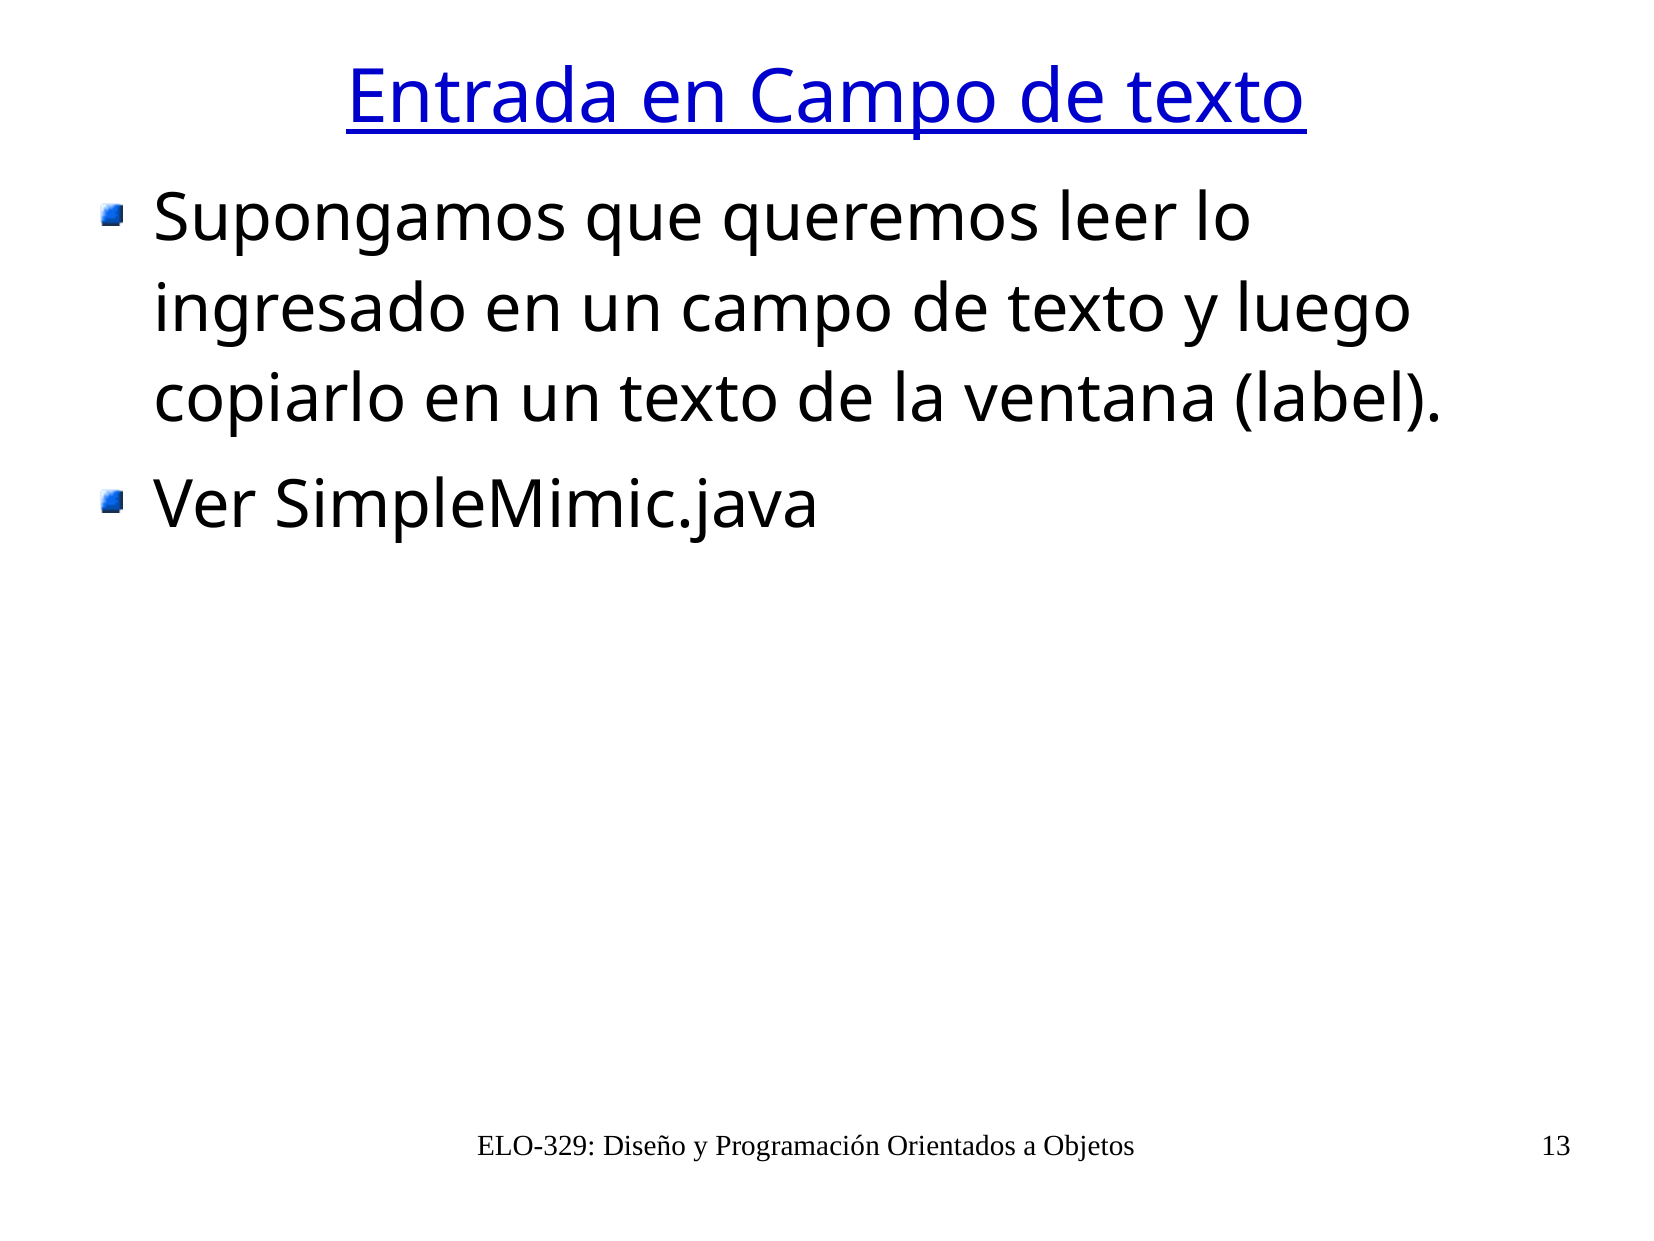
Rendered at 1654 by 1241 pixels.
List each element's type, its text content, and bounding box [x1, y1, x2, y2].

title Entrada en Campo de texto [82, 43, 1571, 145]
list Supongamos que queremos leer lo ingresado en un campo de texto y luego copiarlo en un texto de la ventana (label). Ver SimpleMimic.java [82, 169, 1571, 1126]
